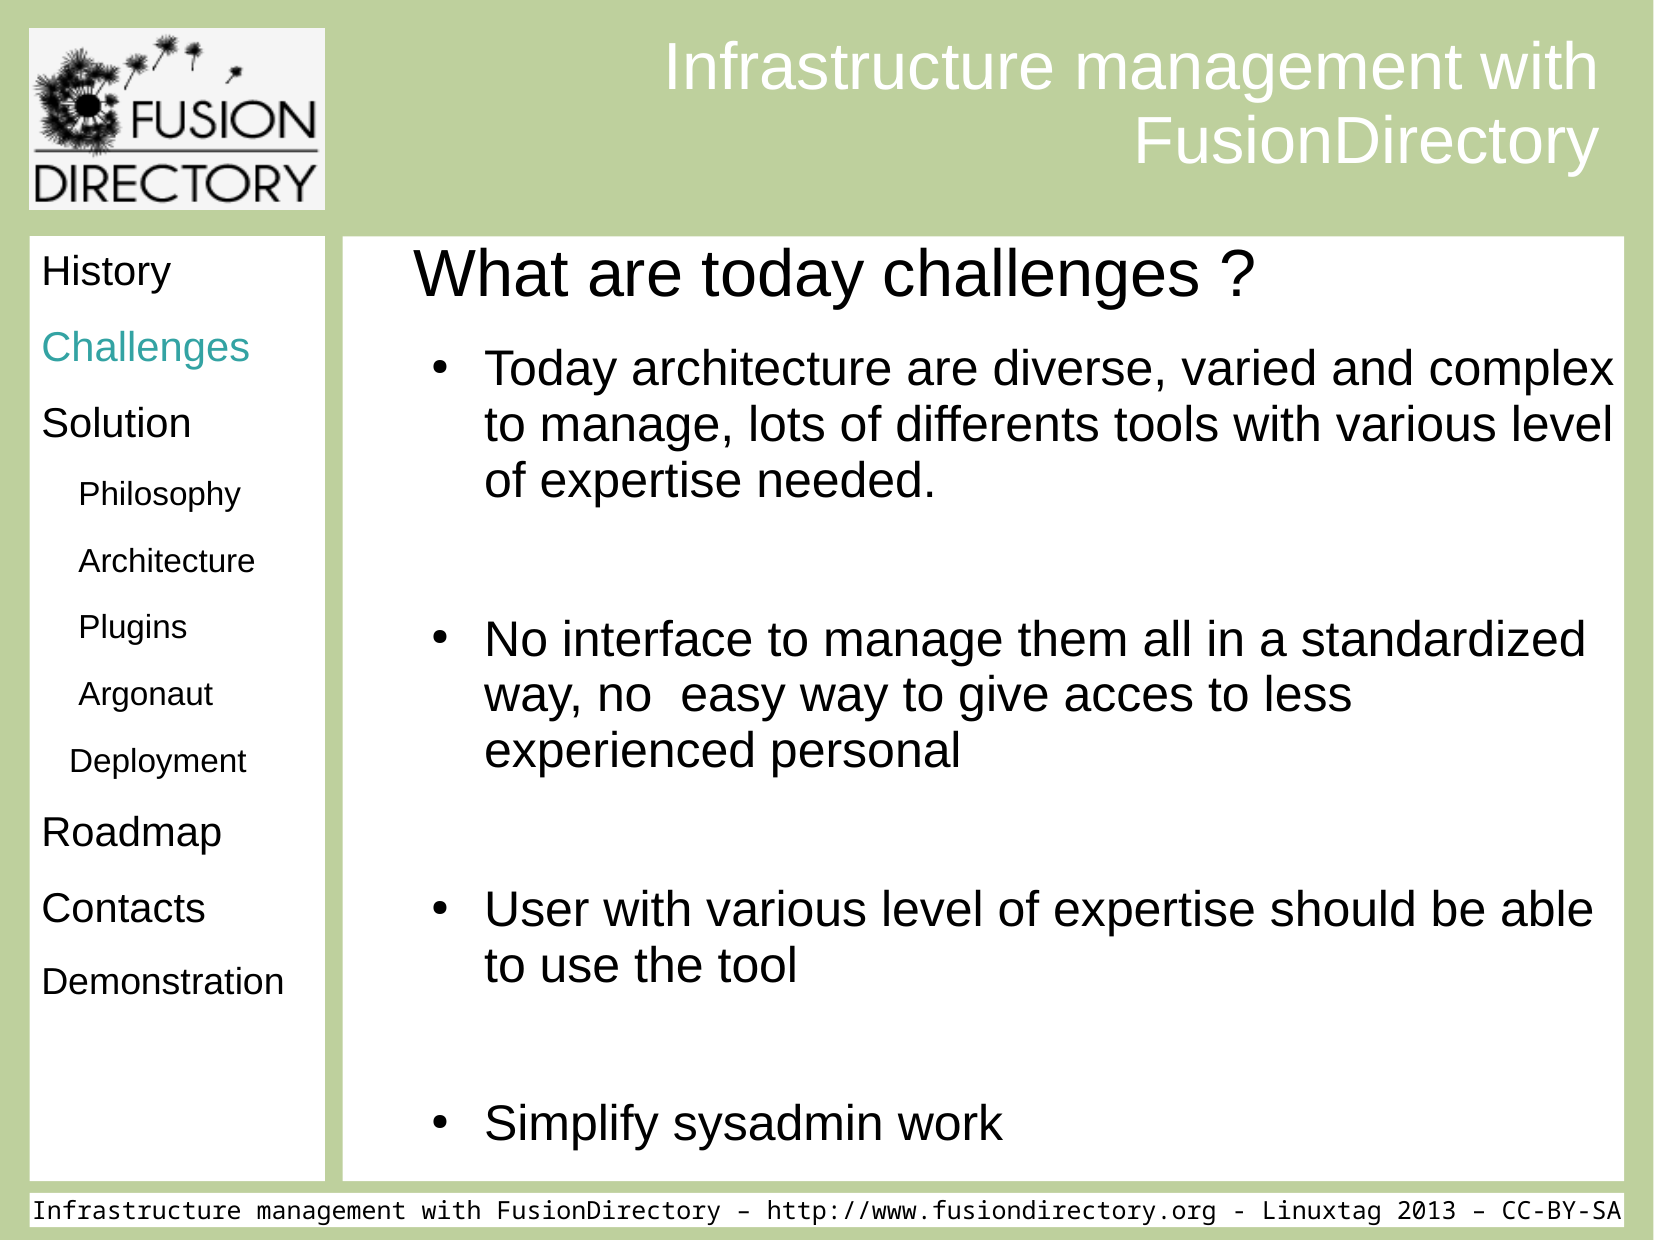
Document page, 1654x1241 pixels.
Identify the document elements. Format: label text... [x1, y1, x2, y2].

list History Challenges Solution Philosophy Architecture Plugins Argonaut Deployment Roadmap Contacts Demonstration [29, 236, 325, 1182]
title Infrastructure management with FusionDirectory [277, 0, 1601, 208]
list What are today challenges ? Today architecture are diverse, varied and complex to manage, lots of differents tools with various level of expertise needed. No interface to manage them all in a standardized way, no easy way to give acces to less experienced personal User with various level of expertise should be able to use the tool Simplify sysadmin work [342, 236, 1625, 1182]
picture [29, 28, 325, 210]
